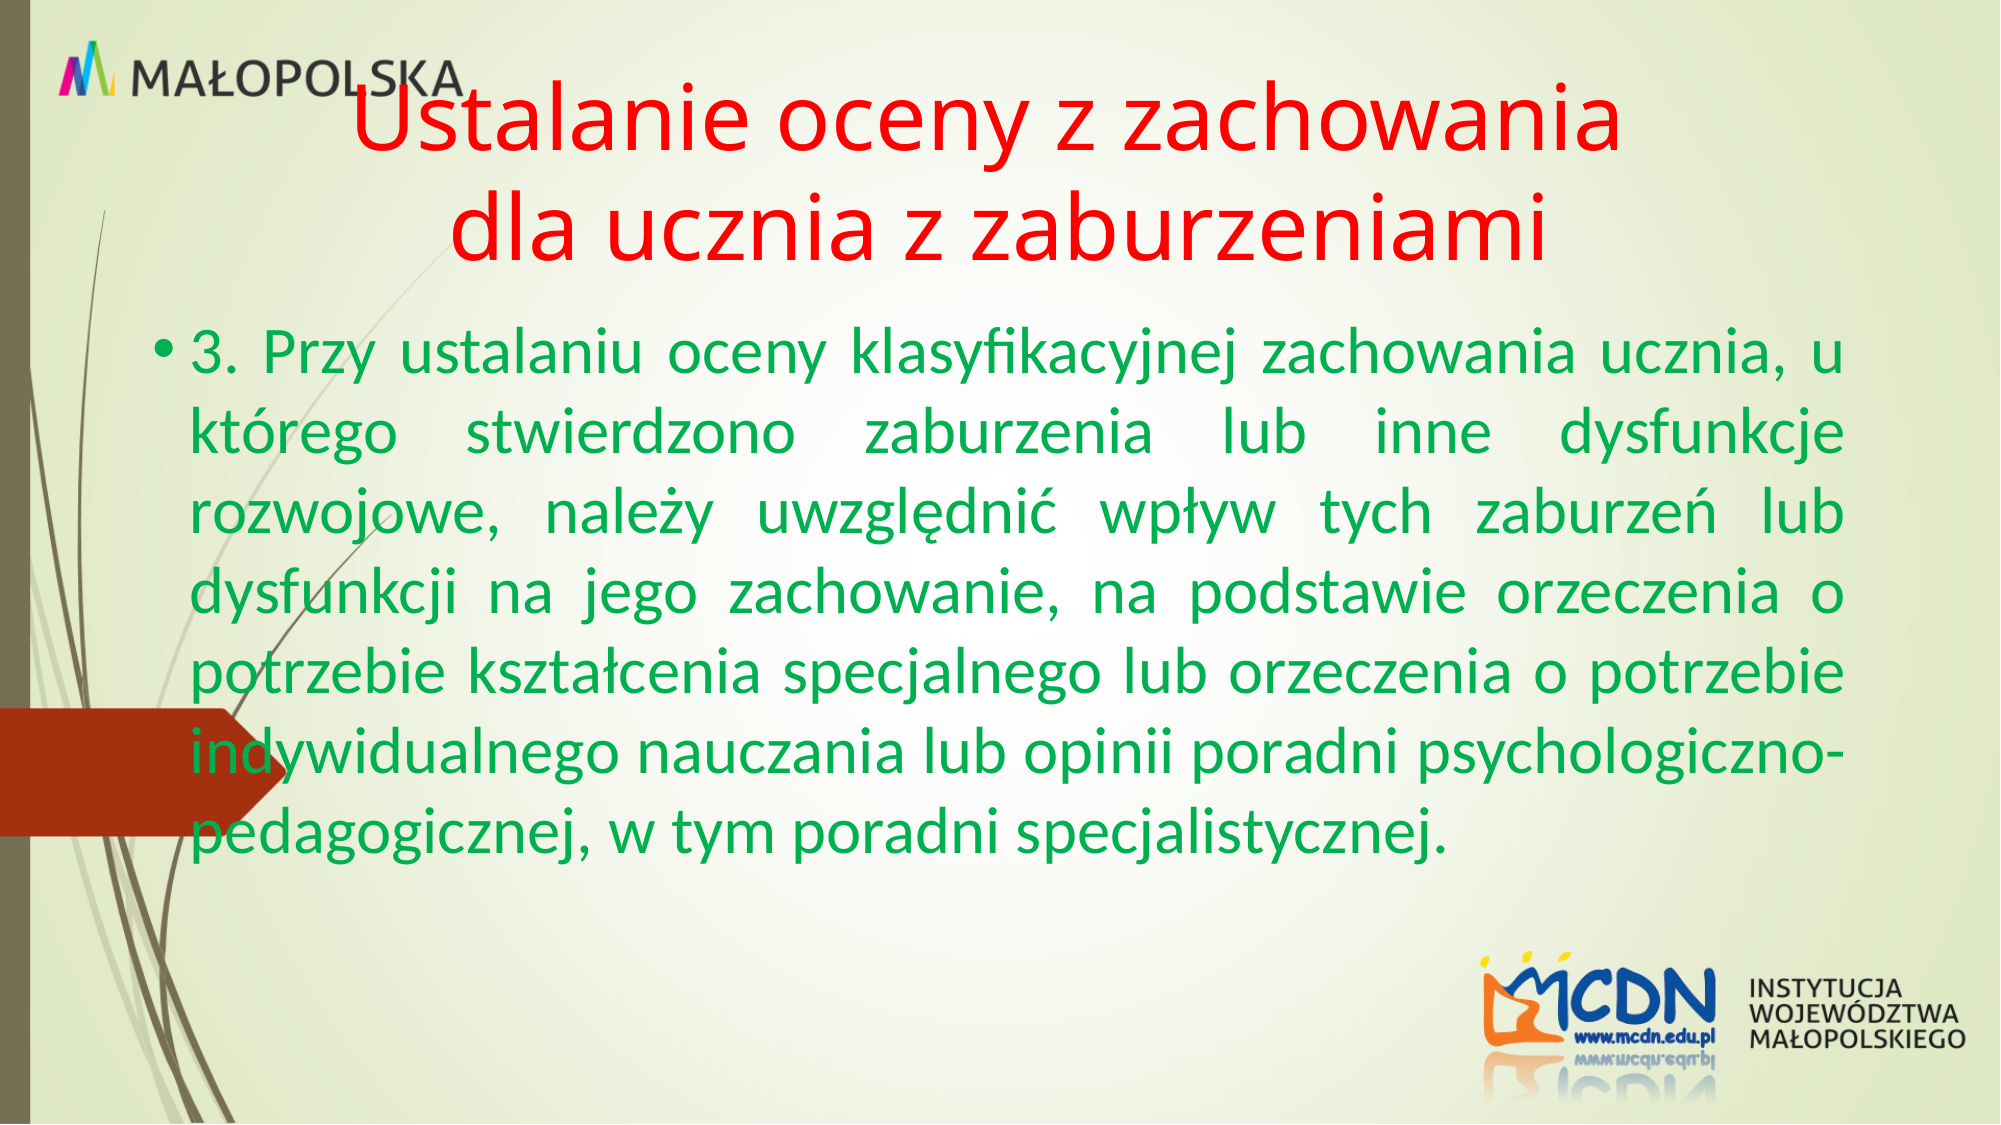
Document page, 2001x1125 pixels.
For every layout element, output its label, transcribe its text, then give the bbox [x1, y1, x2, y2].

title Ustalanie oceny z zachowania dla ucznia z zaburzeniami [137, 59, 1863, 278]
picture [0, 0, 2001, 1125]
list 3. Przy ustalaniu oceny klasyfikacyjnej zachowania ucznia, u którego stwierdzono zaburzenia lub inne dysfunkcje rozwojowe, należy uwzględnić wpływ tych zaburzeń lub dysfunkcji na jego zachowanie, na podstawie orzeczenia o potrzebie kształcenia specjalnego lub orzeczenia o potrzebie indywidualnego nauczania lub opinii poradni psychologiczno- pedagogicznej, w tym poradni specjalistycznej. [137, 299, 1863, 1014]
